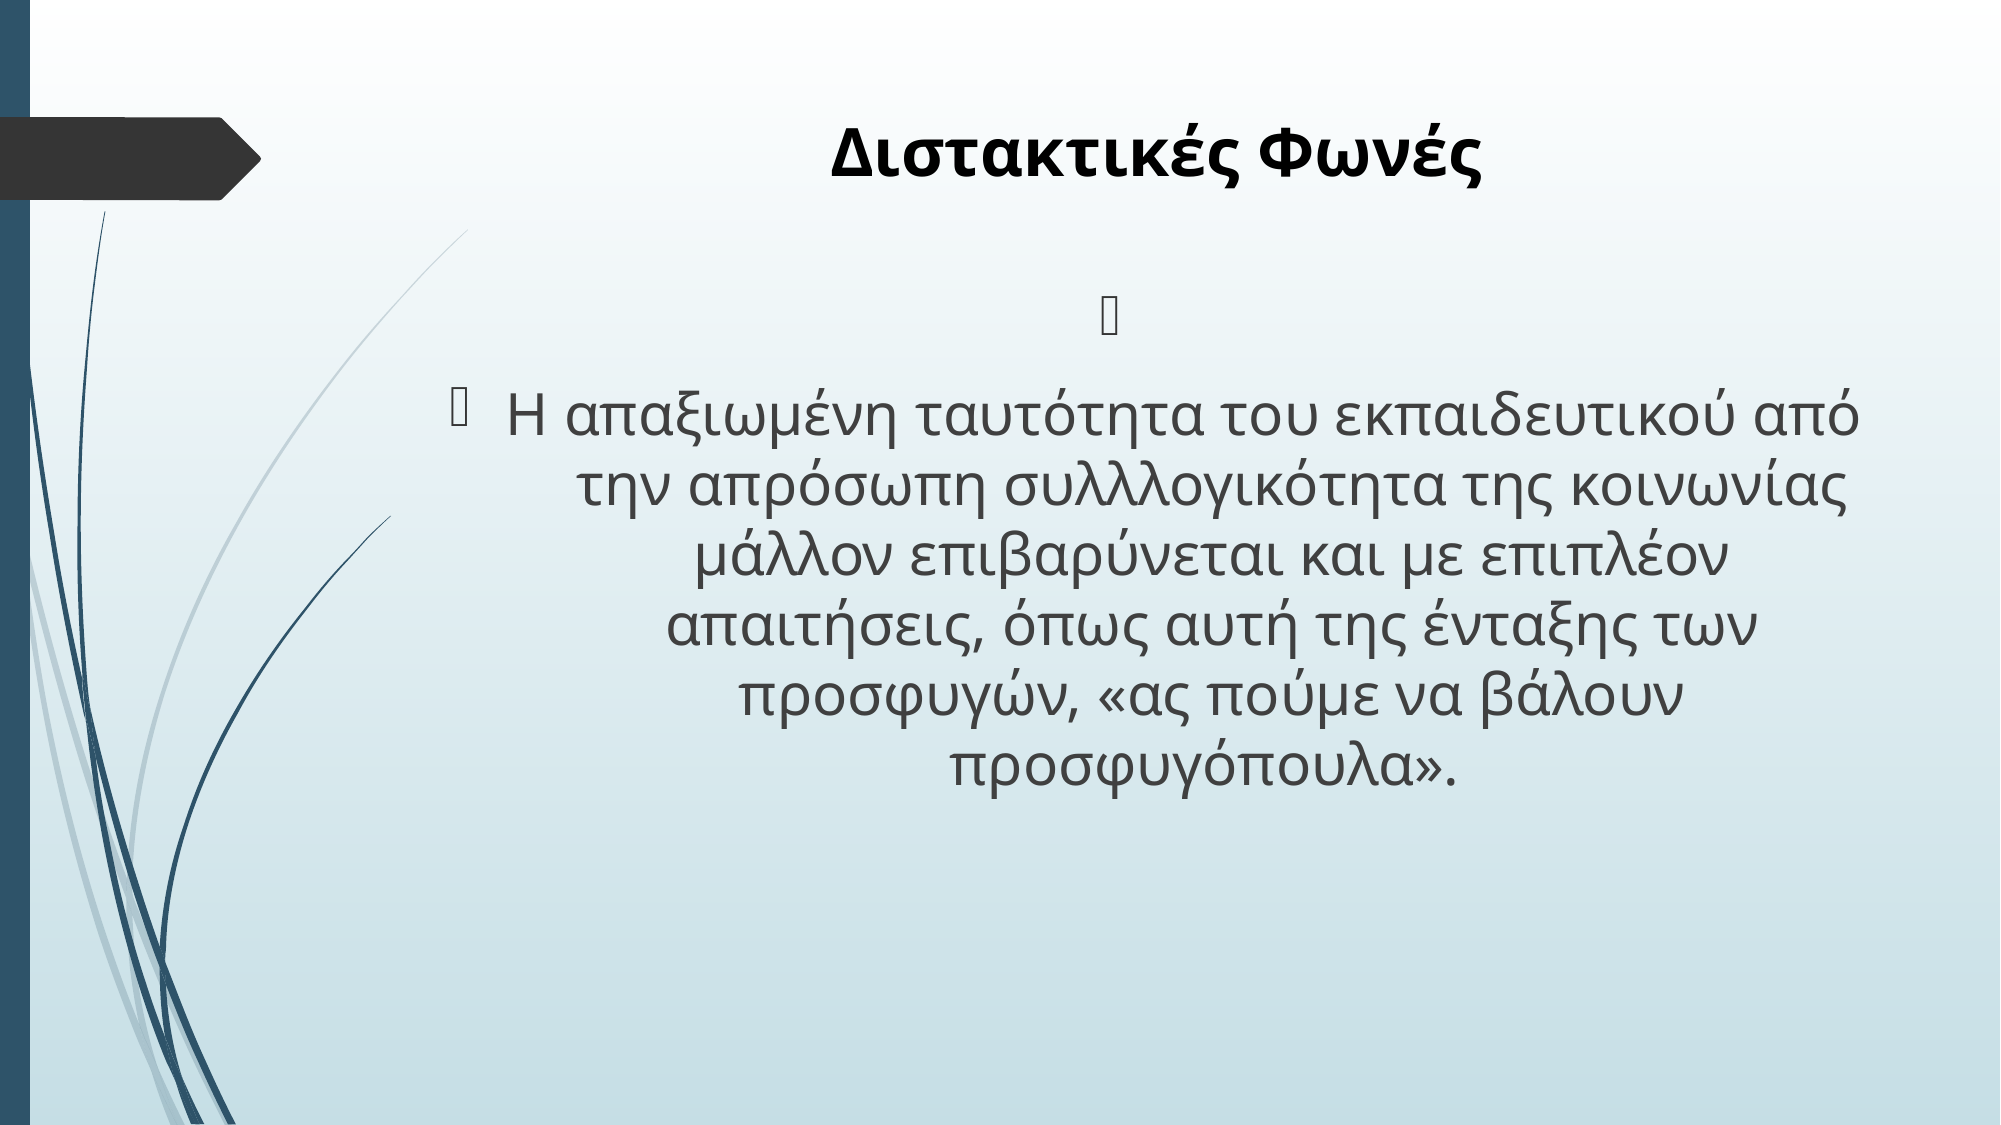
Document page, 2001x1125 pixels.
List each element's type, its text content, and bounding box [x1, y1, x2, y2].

list Η απαξιωμένη ταυτότητα του εκπαιδευτικού από την απρόσωπη συλλλογικότητα της κοινωνίας μάλλον επιβαρύνεται και με επιπλέον απαιτήσεις, όπως αυτή της ένταξης των προσφυγών, «ας πούμε να βάλουν προσφυγόπουλα». [424, 279, 1888, 970]
title Διστακτικές Φωνές [425, 102, 1888, 279]
